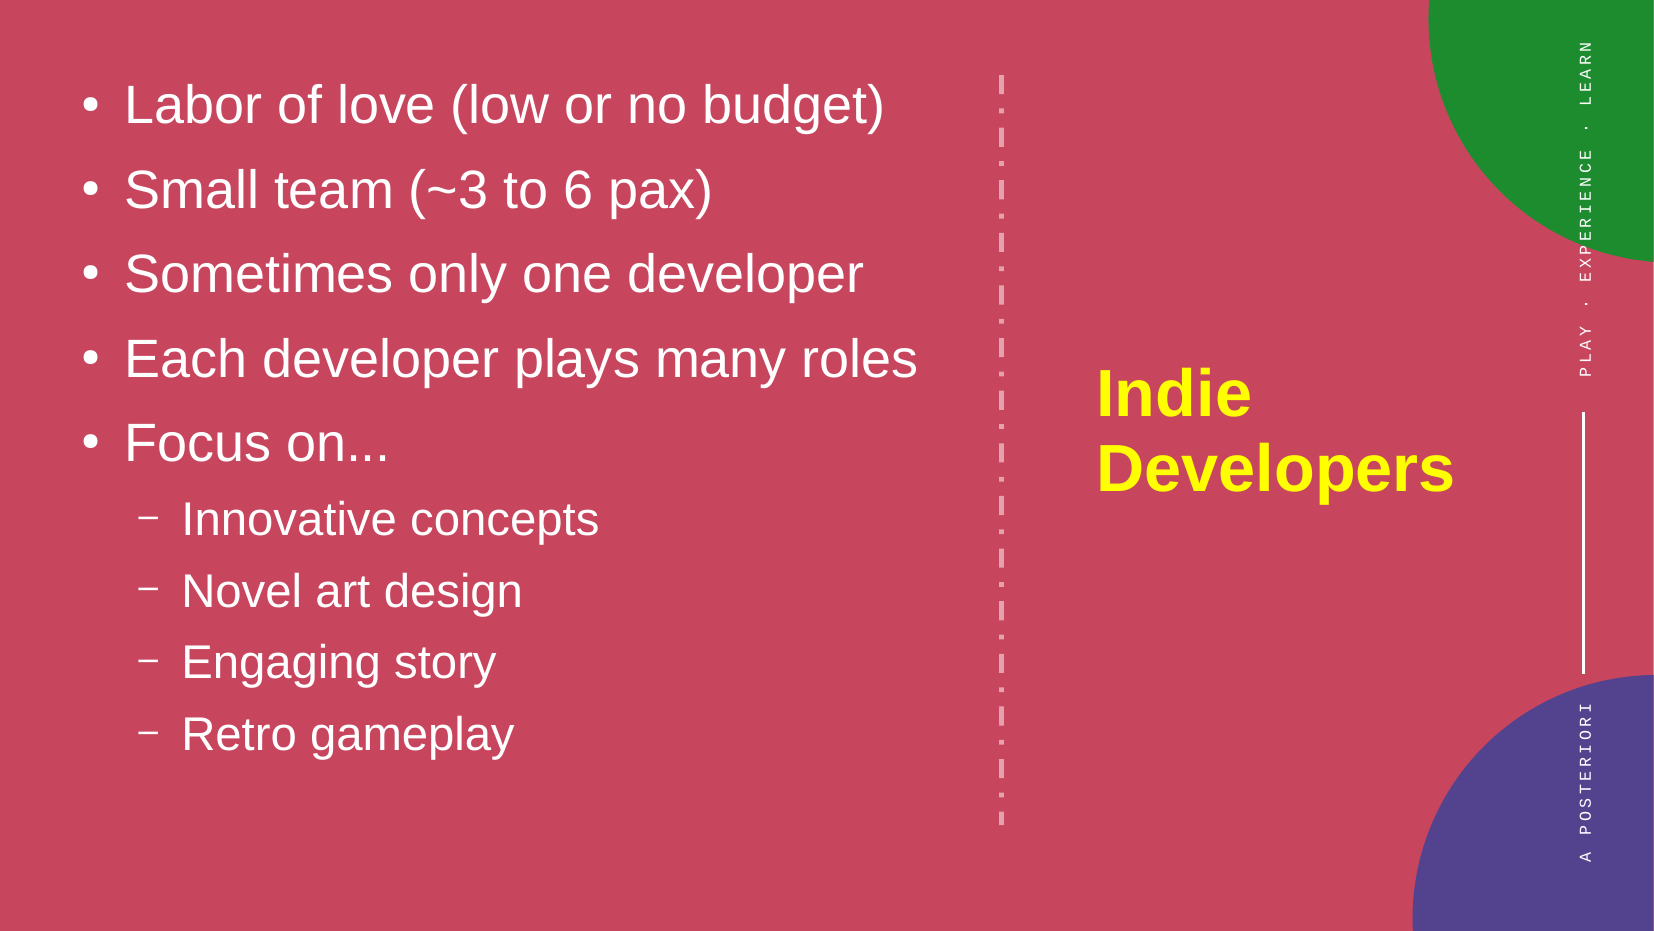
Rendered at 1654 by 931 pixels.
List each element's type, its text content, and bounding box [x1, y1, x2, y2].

list Labor of love (low or no budget) Small team (~3 to 6 pax) Sometimes only one developer Each developer plays many roles Focus on... Innovative concepts Novel art design Engaging story Retro gameplay [66, 75, 930, 826]
title Indie Developers [1096, 353, 1510, 509]
